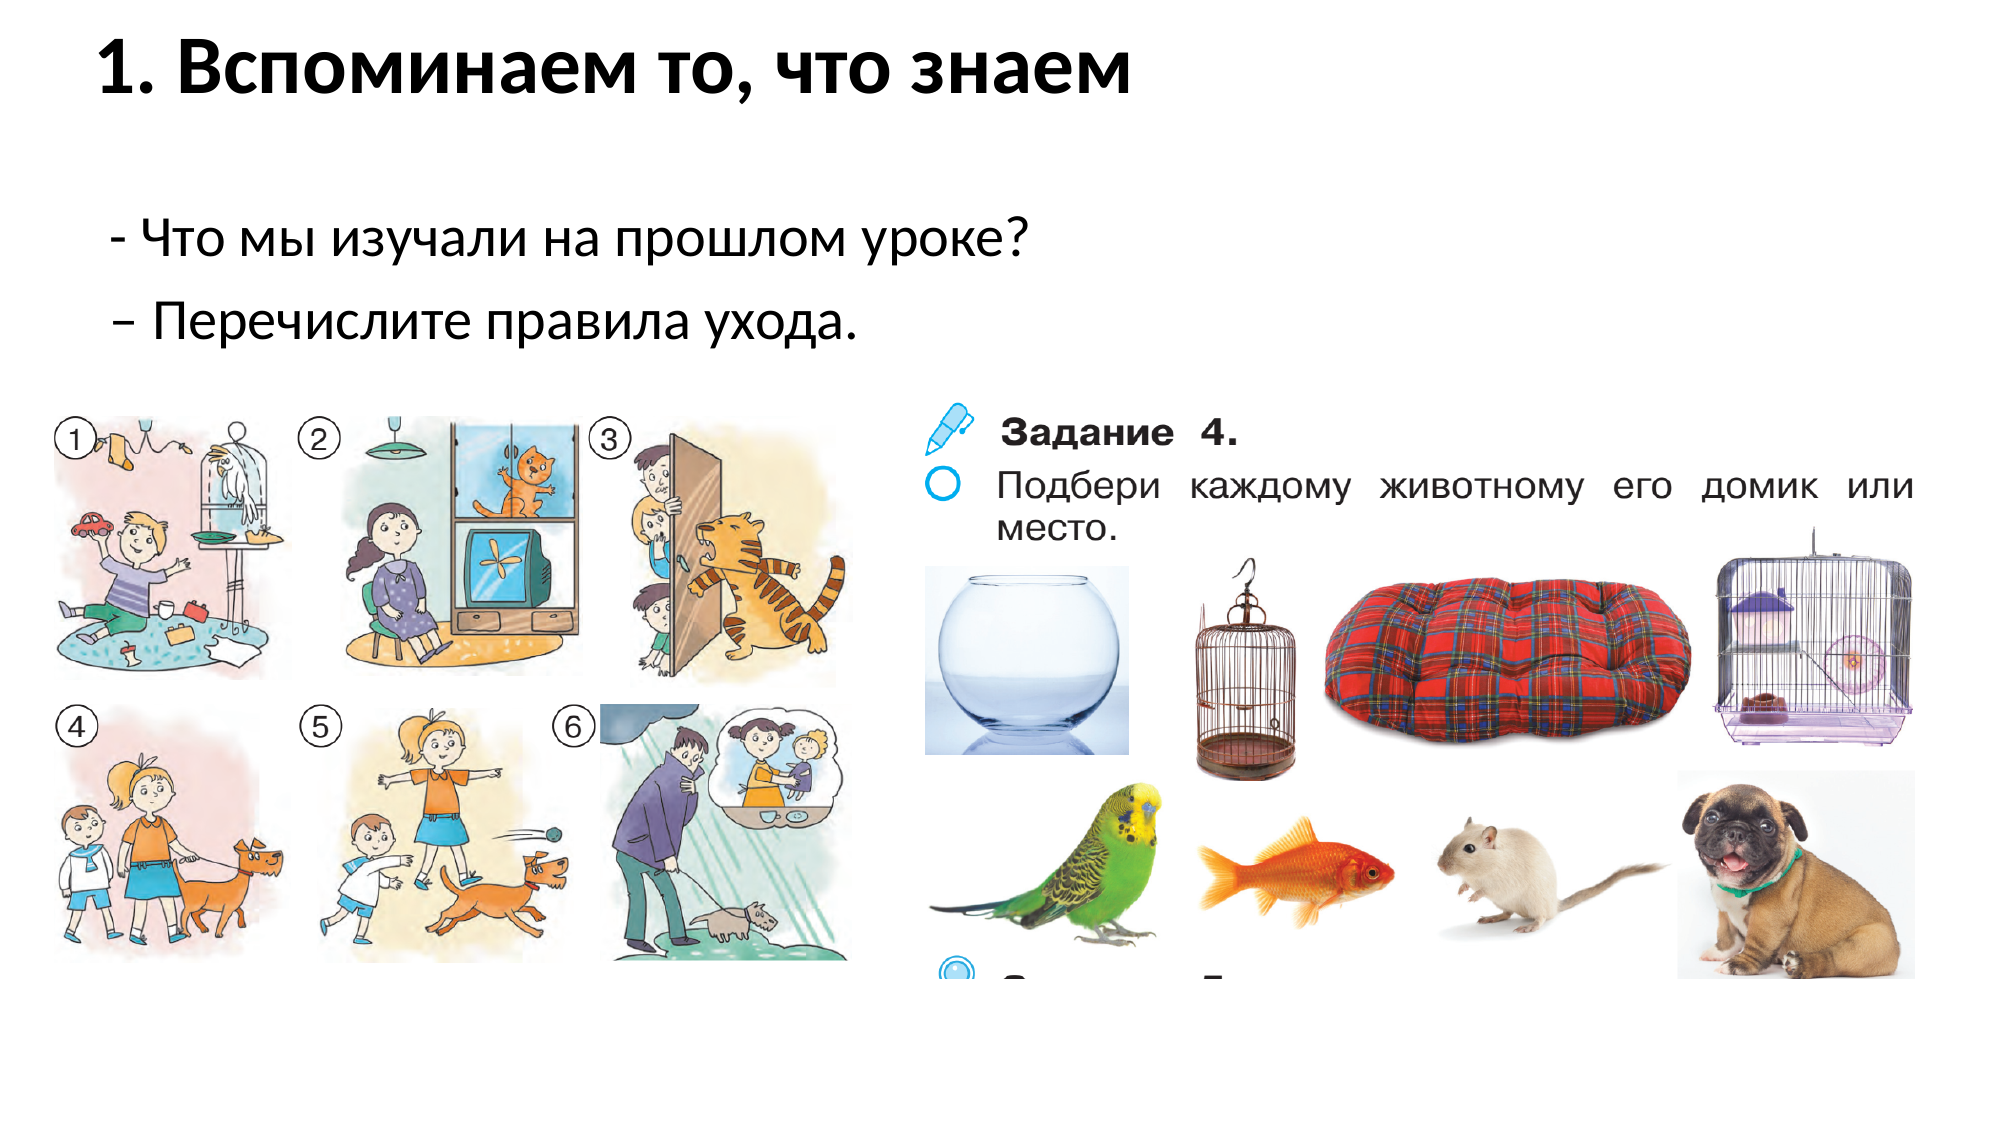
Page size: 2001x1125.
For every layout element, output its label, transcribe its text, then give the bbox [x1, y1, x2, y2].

picture [38, 383, 2000, 979]
title 1. Вспоминаем то, что знаем [78, 12, 1804, 121]
list - Что мы изучали на прошлом уроке? – Перечислите правила ухода. [94, 198, 1236, 392]
